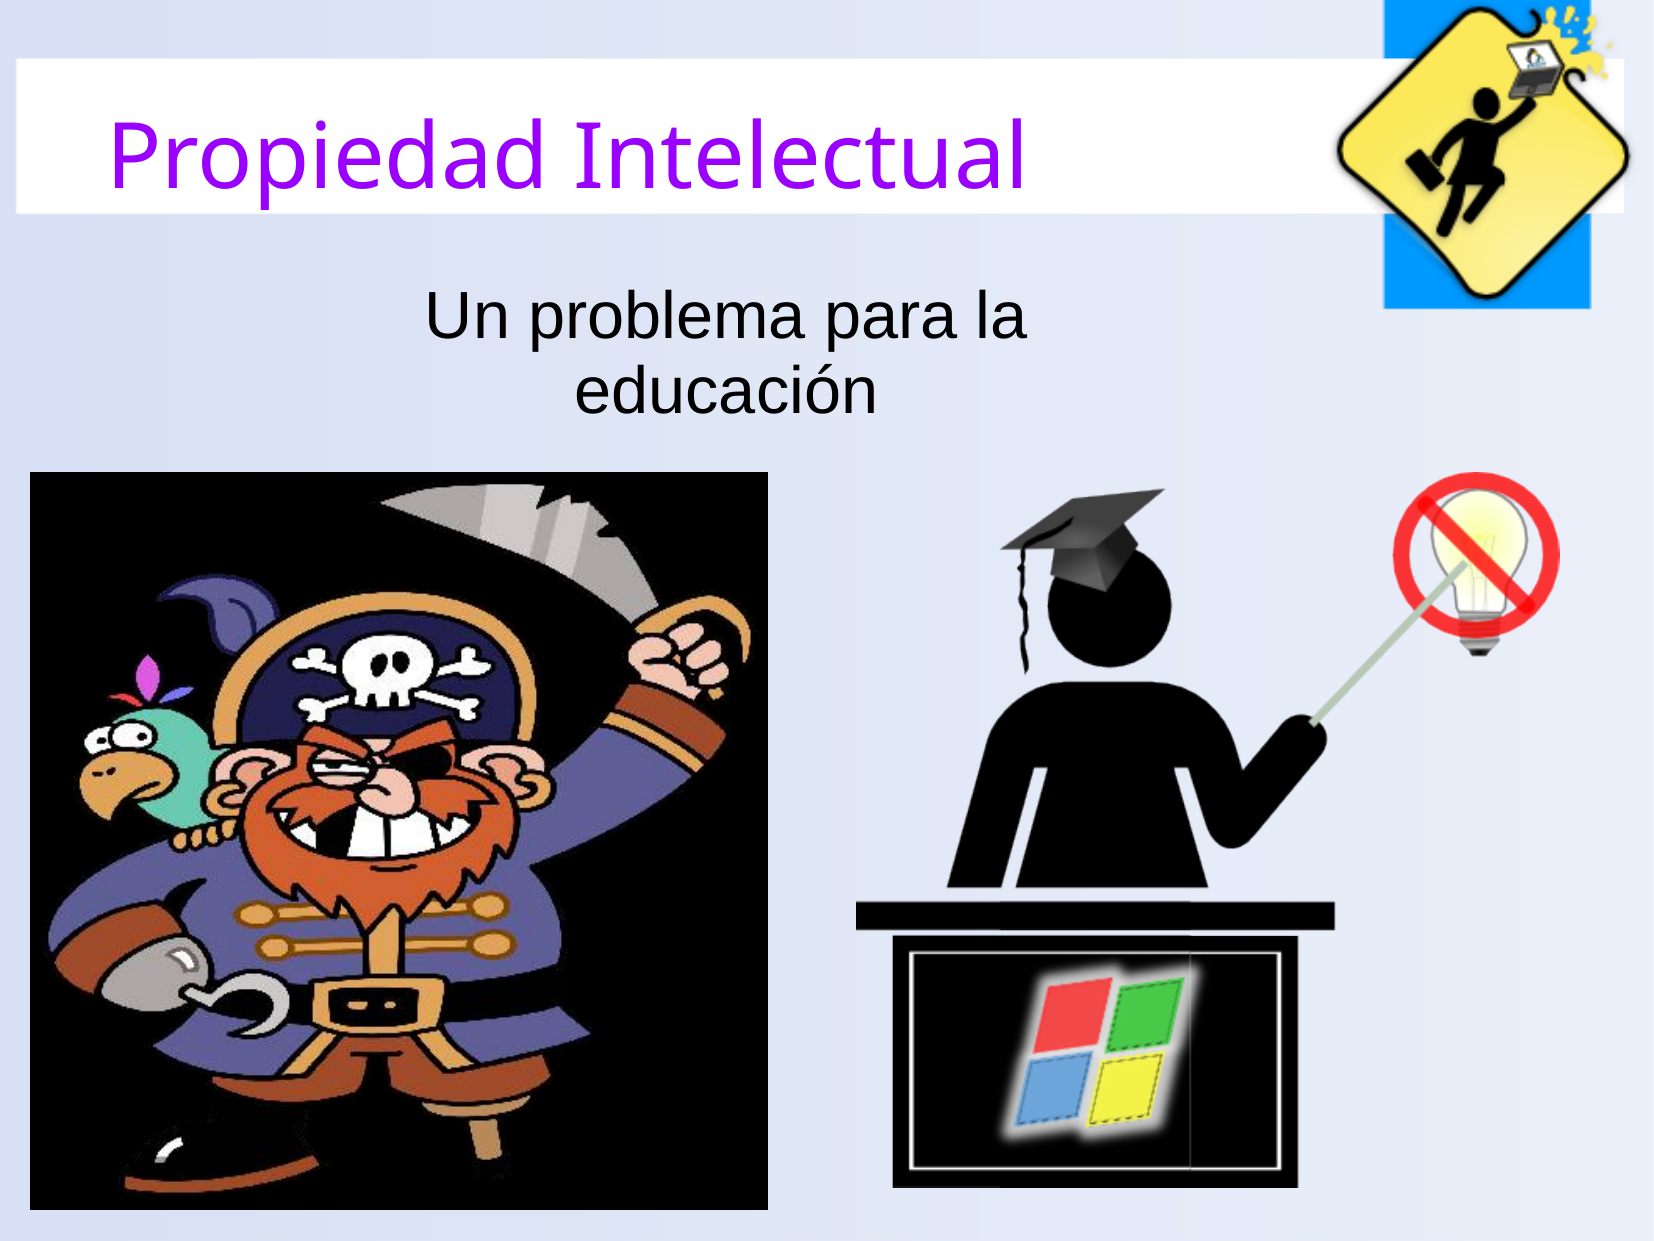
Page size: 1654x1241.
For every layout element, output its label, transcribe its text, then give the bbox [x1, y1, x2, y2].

subtitle Un problema para la educación [324, 59, 1128, 648]
title Propiedad Intelectual [82, 56, 1571, 250]
picture [0, 0, 1654, 1241]
